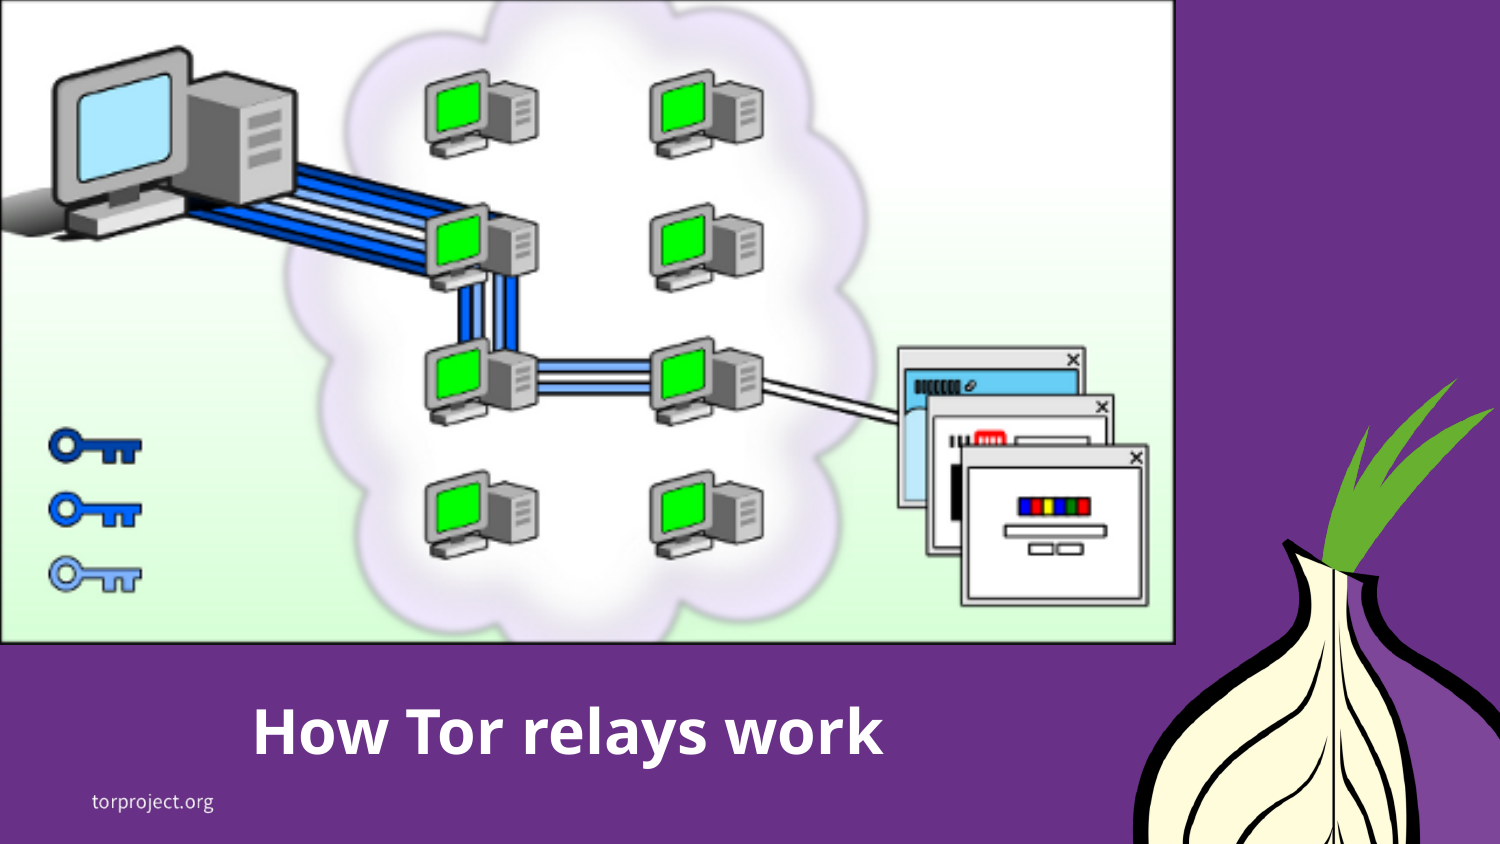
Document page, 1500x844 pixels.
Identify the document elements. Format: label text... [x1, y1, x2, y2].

picture [0, 0, 1500, 844]
picture [75, 780, 604, 821]
text_box How Tor relays work [76, 649, 1060, 810]
